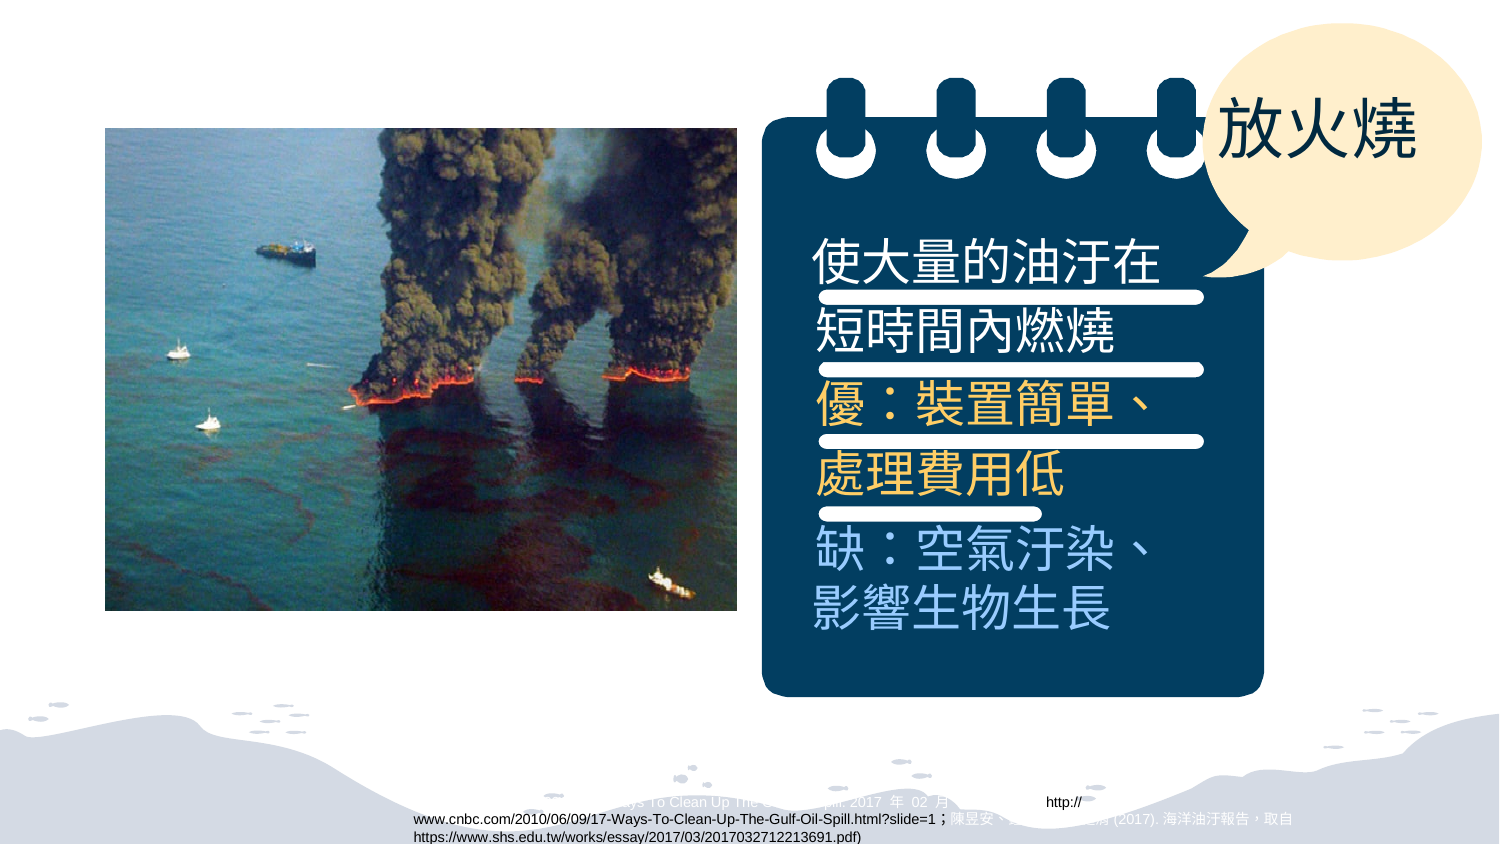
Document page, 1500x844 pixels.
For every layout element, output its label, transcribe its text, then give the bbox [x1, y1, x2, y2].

text_box (資料來源：CNBC(2017). 17 Ways To Clean Up The Gulf Oil Spill. 2017 年 02 月 17 日，取自 http://www.cnbc.com/2010/06/09/17-Ways-To-Clean-Up-The-Gulf-Oil-Spill.html?slide=1；陳昱安、鍾沛家、郭庭淯(2017).海洋油汙報告，取自https://www.shs.edu.tw/works/essay/2017/03/2017032712213691.pdf) [398, 785, 1500, 844]
text_box 使大量的油汙在 [796, 222, 1184, 359]
text_box 優：裝置簡單、 [800, 365, 1246, 434]
text_box 處理費用低 [800, 434, 1246, 511]
text_box 短時間內燃燒 [800, 291, 1188, 368]
picture [105, 128, 737, 611]
text_box 放火燒 [1202, 79, 1438, 175]
text_box [761, 23, 1482, 698]
text_box 缺：空氣汙染、 [800, 511, 1235, 586]
text_box 影響生物生長 [796, 568, 1184, 645]
